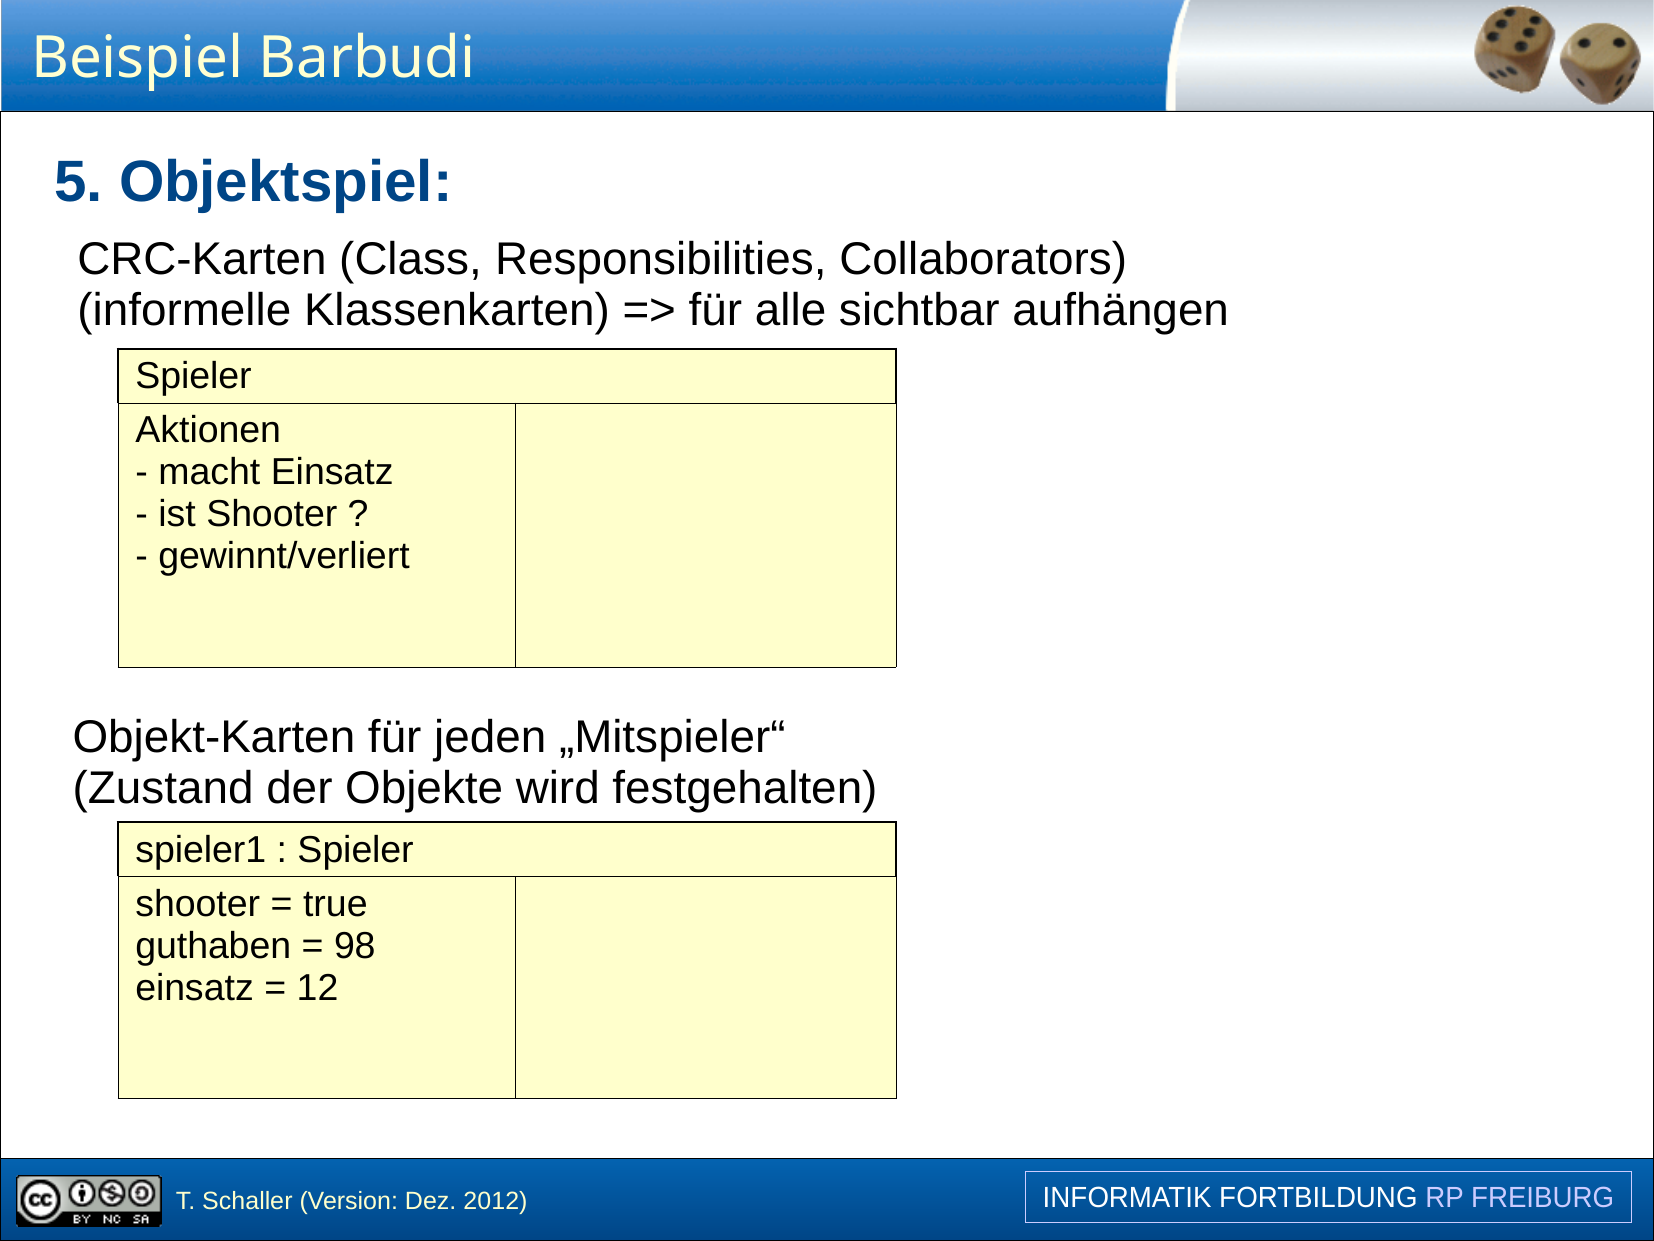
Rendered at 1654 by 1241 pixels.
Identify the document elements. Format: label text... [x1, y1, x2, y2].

table_header Spieler [119, 350, 515, 403]
picture [0, 0, 1654, 111]
text_box Objekt-Karten für jeden „Mitspieler“ (Zustand der Objekte wird festgehalten) [57, 703, 1578, 884]
table_header [515, 350, 895, 403]
text_box CRC-Karten (Class, Responsibilities, Collaborators) (informelle Klassenkarten) => für alle sichtbar aufhängen [62, 225, 1582, 405]
table_cell Aktionen - macht Einsatz - ist Shooter ? - gewinnt/verliert [119, 404, 515, 667]
table_cell [516, 877, 896, 1098]
table_cell shooter = true guthaben = 98 einsatz = 12 [119, 877, 515, 1098]
picture [16, 1175, 162, 1227]
title Beispiel Barbudi [31, 16, 1151, 94]
table_cell [516, 404, 896, 667]
table_header [515, 823, 895, 876]
text_box 5. Objektspiel: [39, 141, 523, 223]
table_header spieler1 : Spieler [119, 823, 515, 876]
